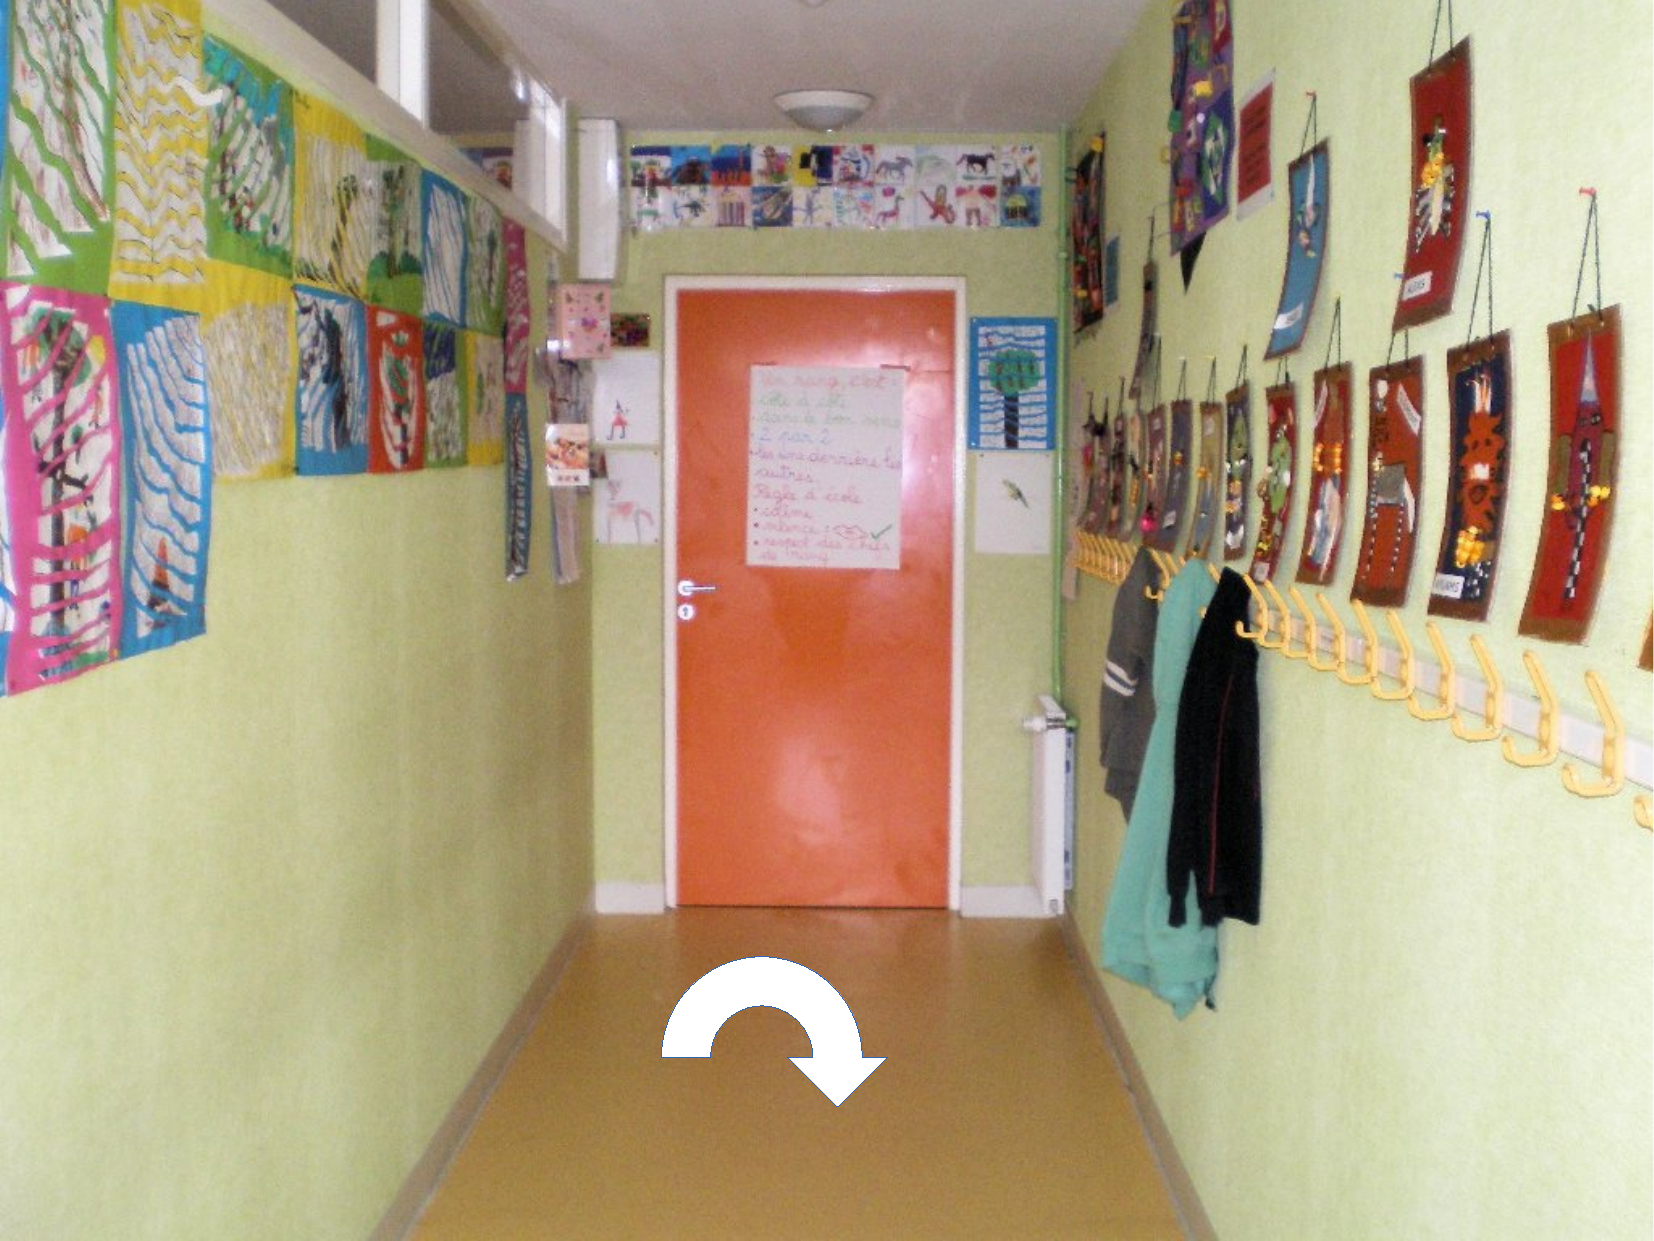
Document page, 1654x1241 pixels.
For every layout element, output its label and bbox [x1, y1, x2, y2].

text_box [661, 956, 888, 1107]
picture [0, 0, 1654, 1241]
